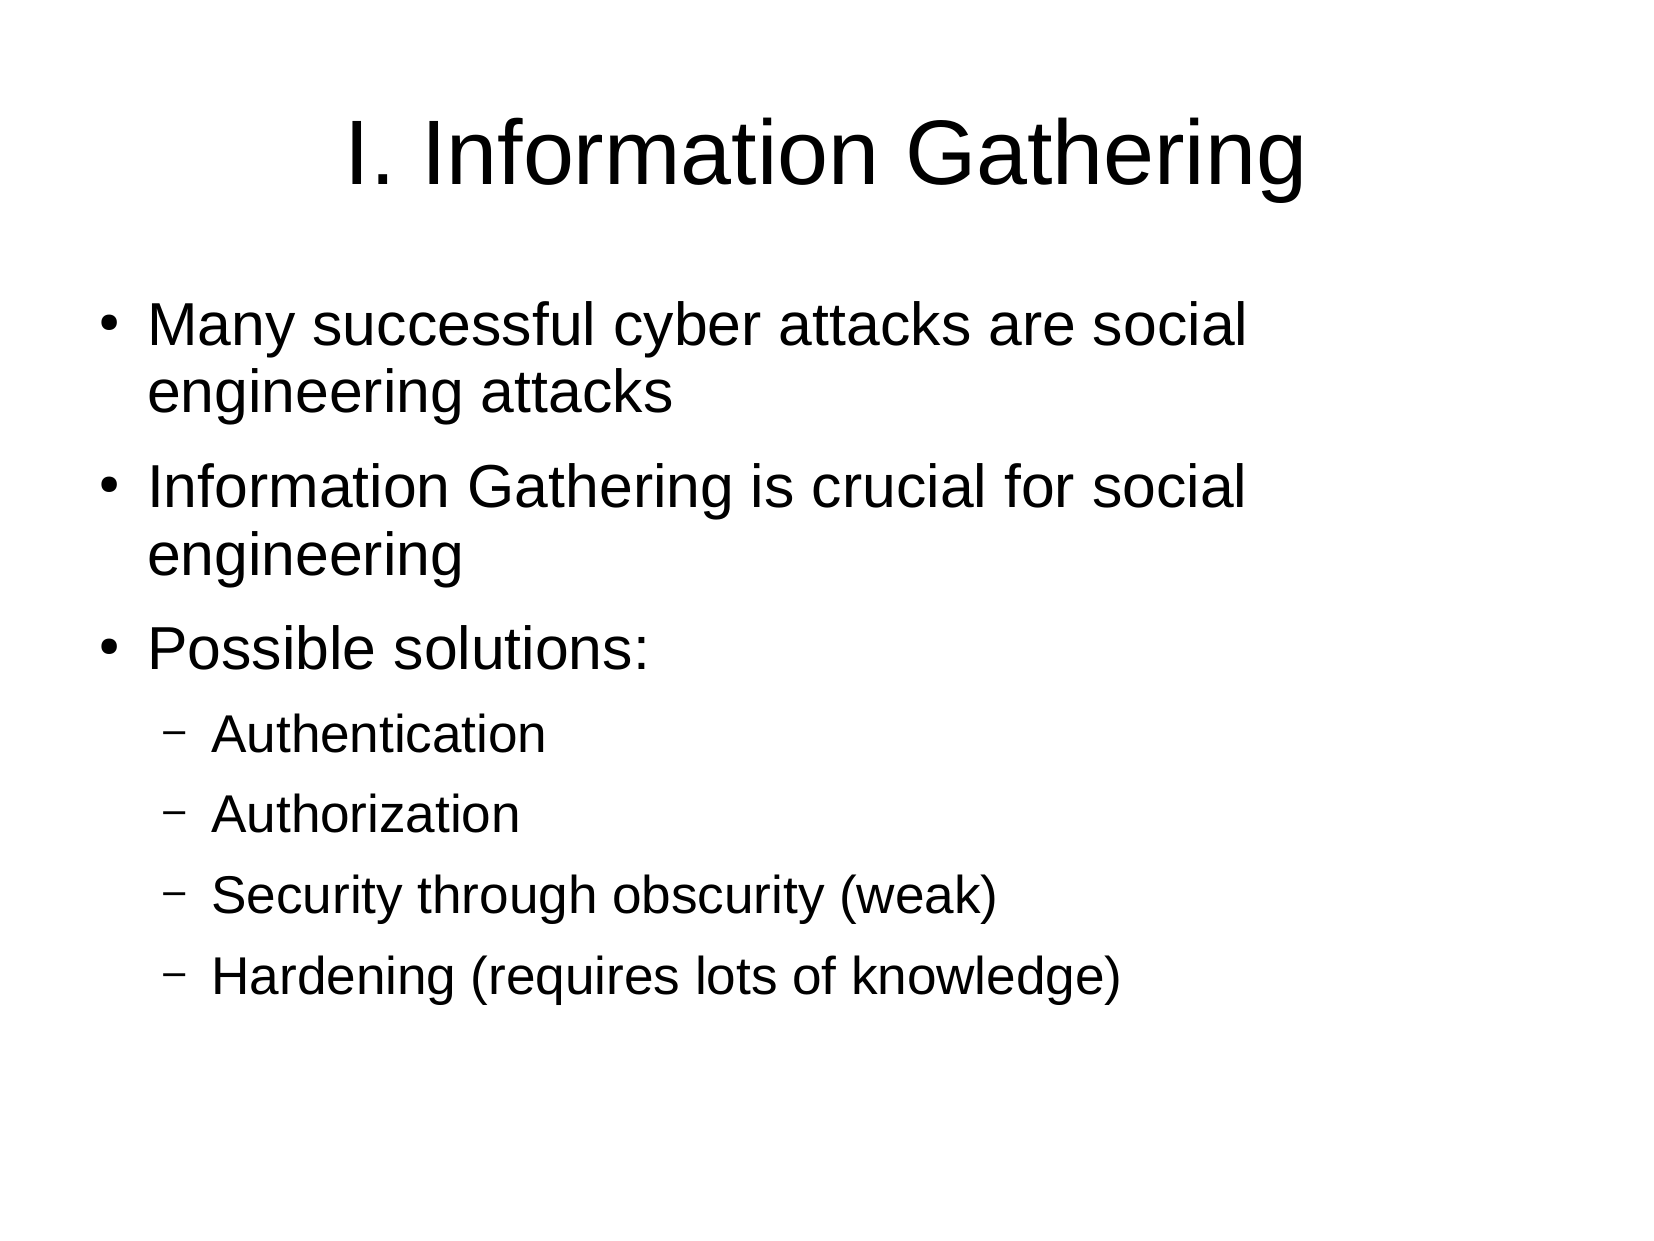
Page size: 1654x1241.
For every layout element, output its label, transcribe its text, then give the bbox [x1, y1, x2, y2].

list Many successful cyber attacks are social engineering attacks Information Gathering is crucial for social engineering Possible solutions: Authentication Authorization Security through obscurity (weak) Hardening (requires lots of knowledge) [82, 290, 1571, 1010]
title I. Information Gathering [82, 49, 1571, 257]
